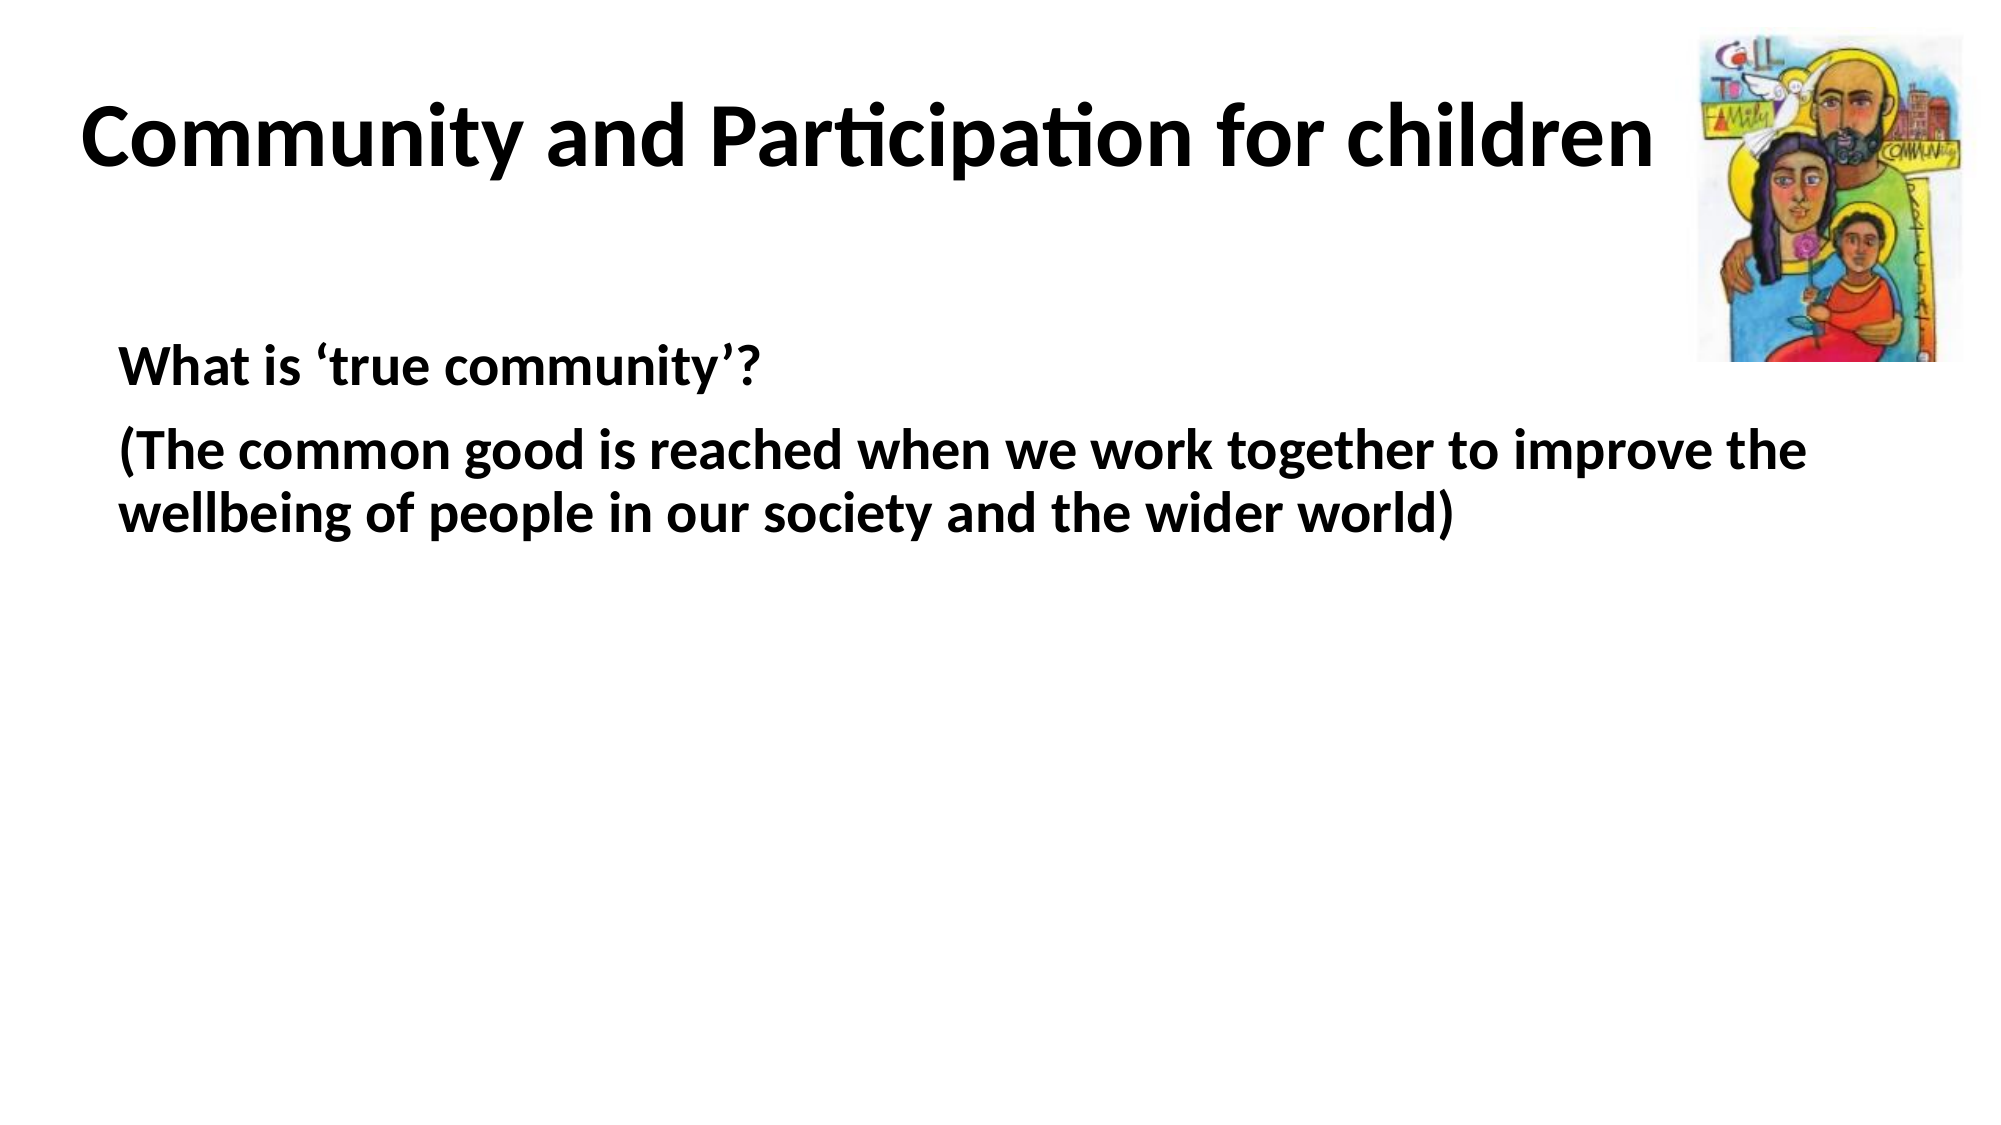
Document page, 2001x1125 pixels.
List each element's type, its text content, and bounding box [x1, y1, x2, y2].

picture [1675, 27, 1981, 362]
title Community and Participation for children [66, 27, 1675, 246]
list What is ‘true community’? (The common good is reached when we work together to improve the wellbeing of people in our society and the wider world) [103, 328, 1829, 1042]
